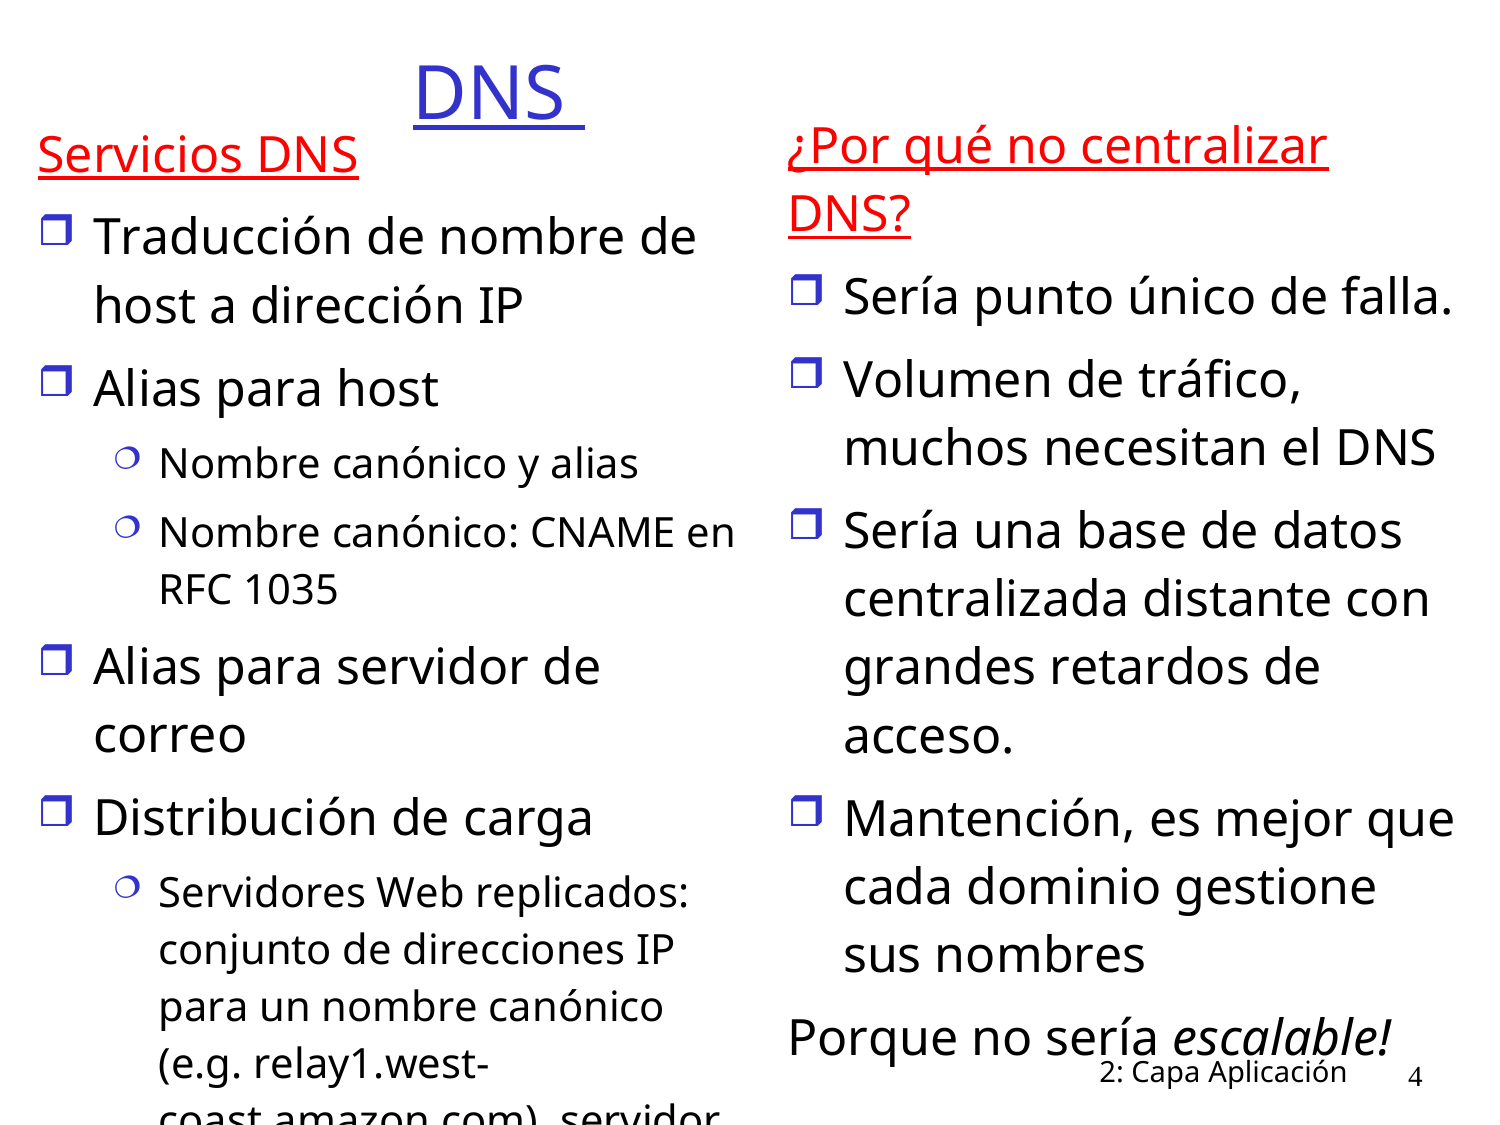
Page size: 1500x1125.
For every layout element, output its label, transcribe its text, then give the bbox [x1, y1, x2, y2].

list ¿Por qué no centralizar DNS? Sería punto único de falla. Volumen de tráfico, muchos necesitan el DNS Sería una base de datos centralizada distante con grandes retardos de acceso. Mantención, es mejor que cada dominio gestione sus nombres Porque no sería escalable! [787, 110, 1463, 1061]
list Servicios DNS Traducción de nombre de host a dirección IP Alias para host Nombre canónico y alias Nombre canónico: CNAME en RFC 1035 Alias para servidor de correo Distribución de carga Servidores Web replicados: conjunto de direcciones IP para un nombre canónico (e.g. relay1.west-coast.amazon.com), servidor DNS rota entre direcciones IP [37, 118, 751, 1115]
title DNS [412, 30, 1426, 150]
